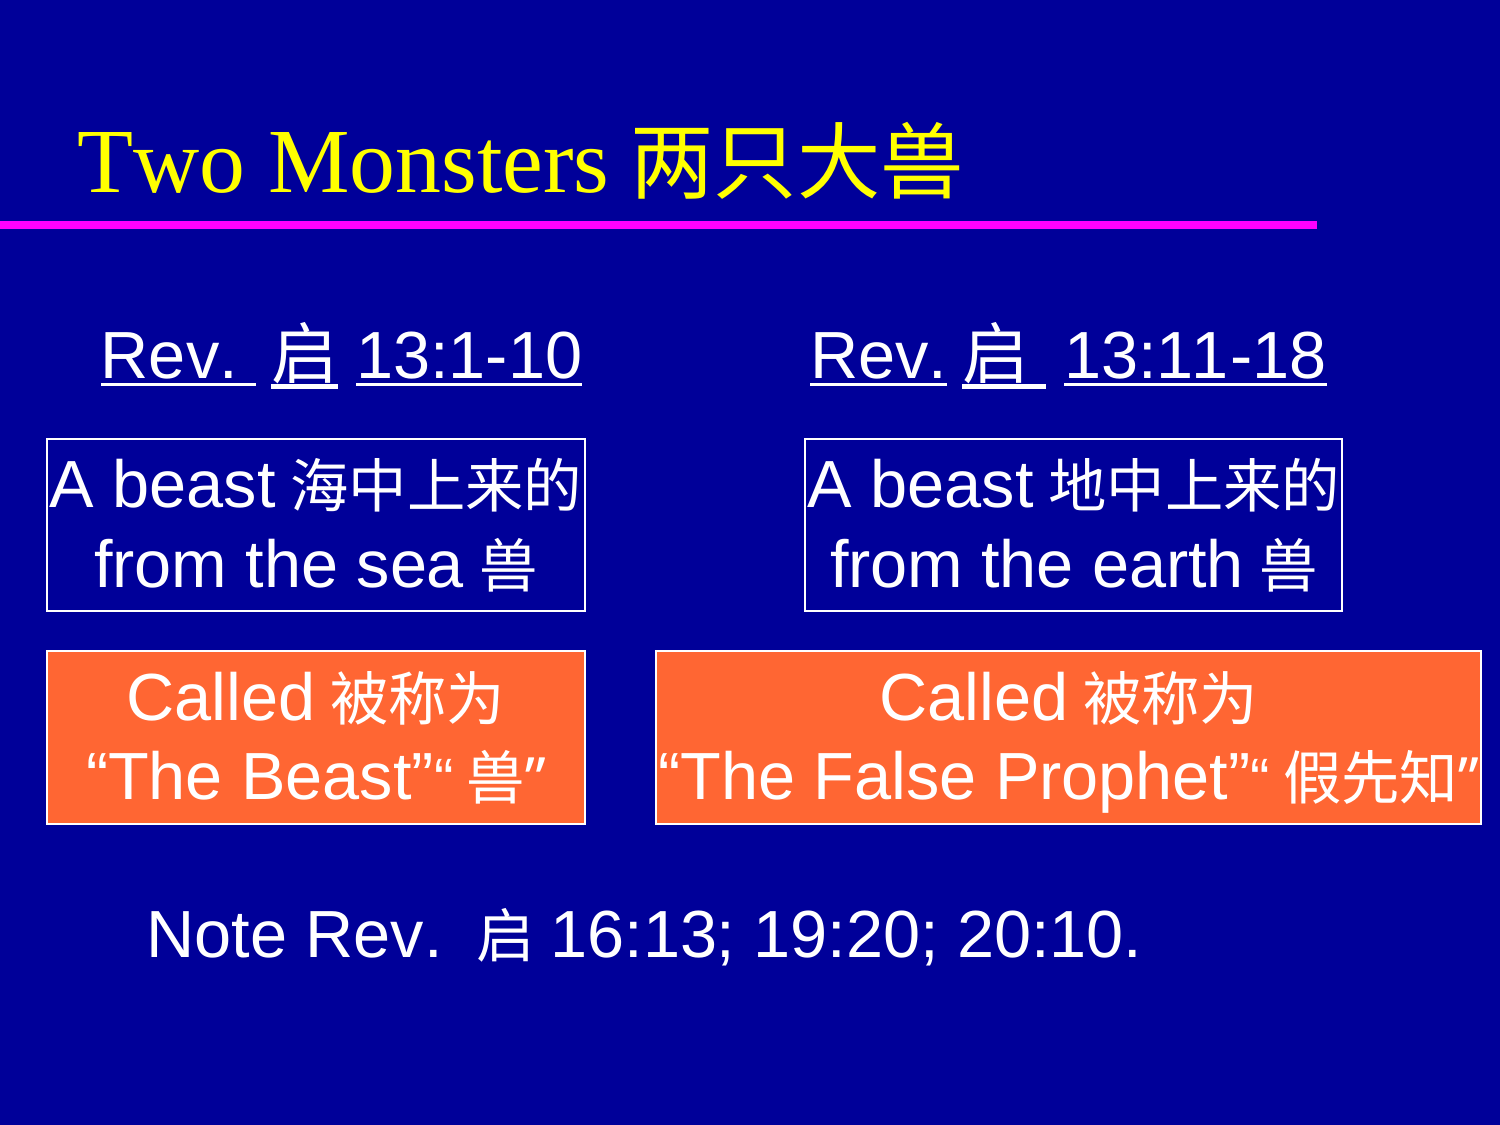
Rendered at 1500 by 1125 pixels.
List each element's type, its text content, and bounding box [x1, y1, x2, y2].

text_box Rev.启 13:11-18 [794, 299, 1440, 406]
text_box Called被称为 “The Beast”“兽” [47, 651, 585, 824]
text_box Called被称为 “The False Prophet”“假先知” [656, 651, 1482, 824]
text_box A beast地中上来的 from the earth兽 [805, 438, 1343, 612]
text_box A beast海中上来的 from the sea兽 [47, 438, 585, 612]
title Two Monsters两只大兽 [62, 43, 1338, 225]
text_box Note Rev. 启16:13; 19:20; 20:10. [131, 887, 1422, 982]
text_box Rev. 启13:1-10 [85, 299, 731, 406]
